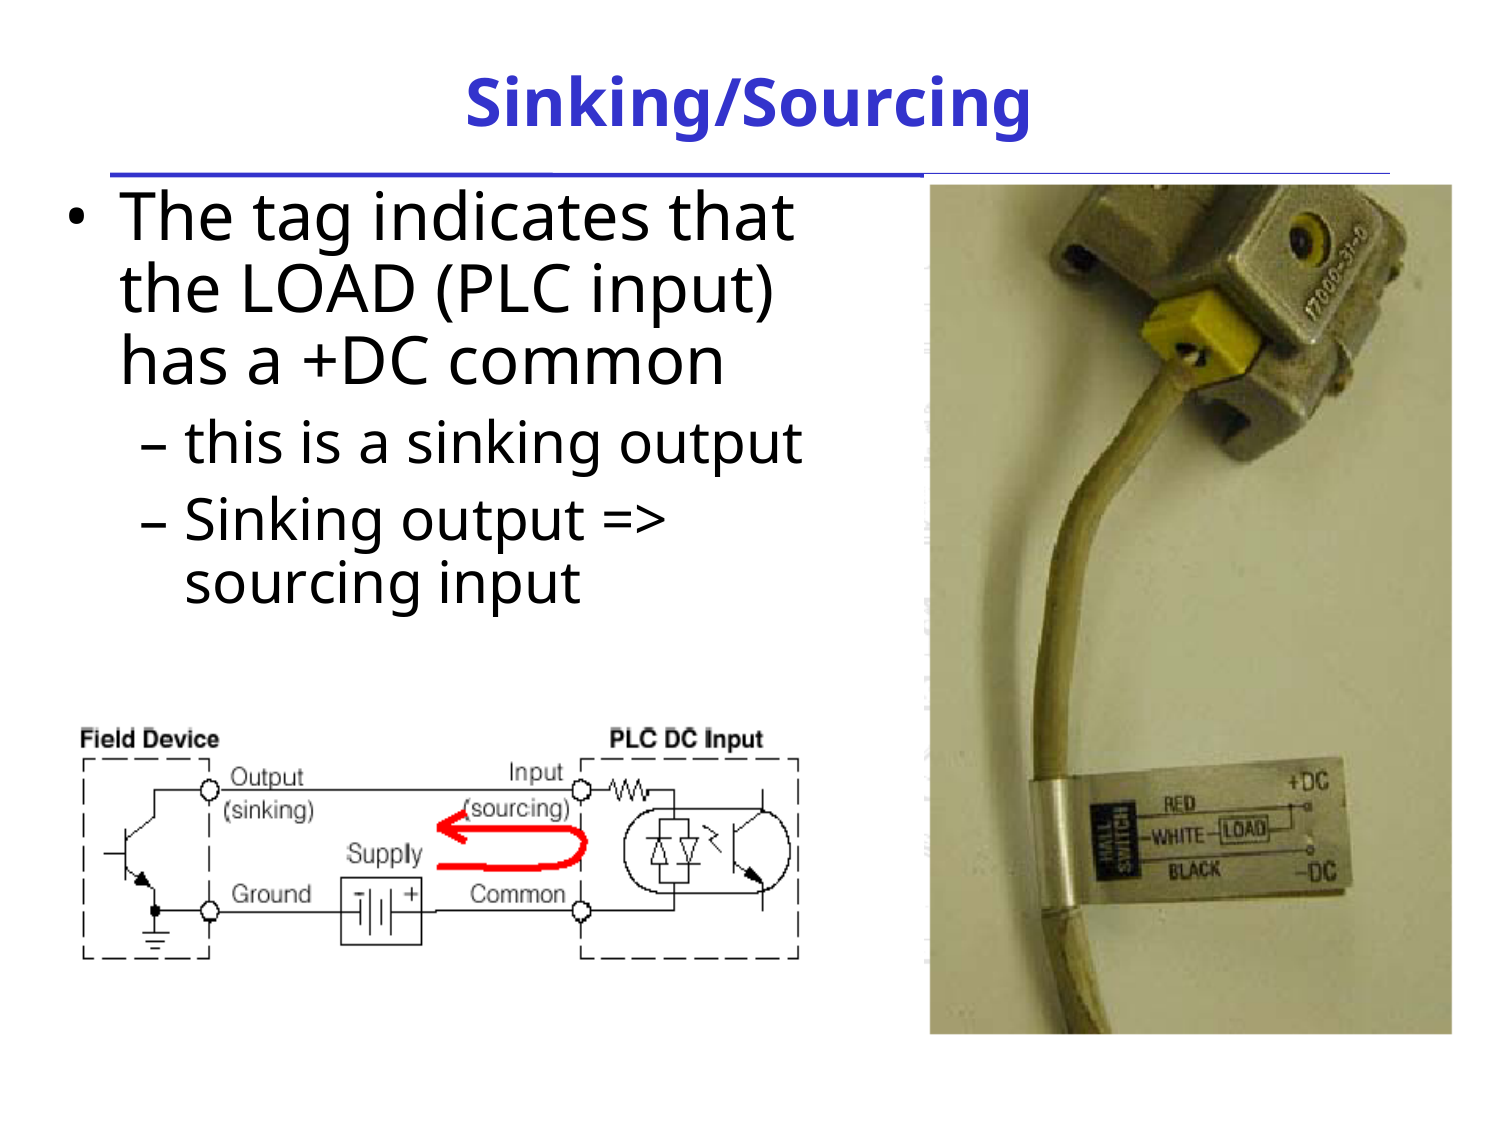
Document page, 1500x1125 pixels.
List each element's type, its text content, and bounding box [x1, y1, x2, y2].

list The tag indicates that the LOAD (PLC input) has a +DC common this is a sinking output Sinking output => sourcing input [49, 174, 900, 663]
picture [0, 0, 1500, 1125]
title Sinking/Sourcing [112, 49, 1388, 150]
